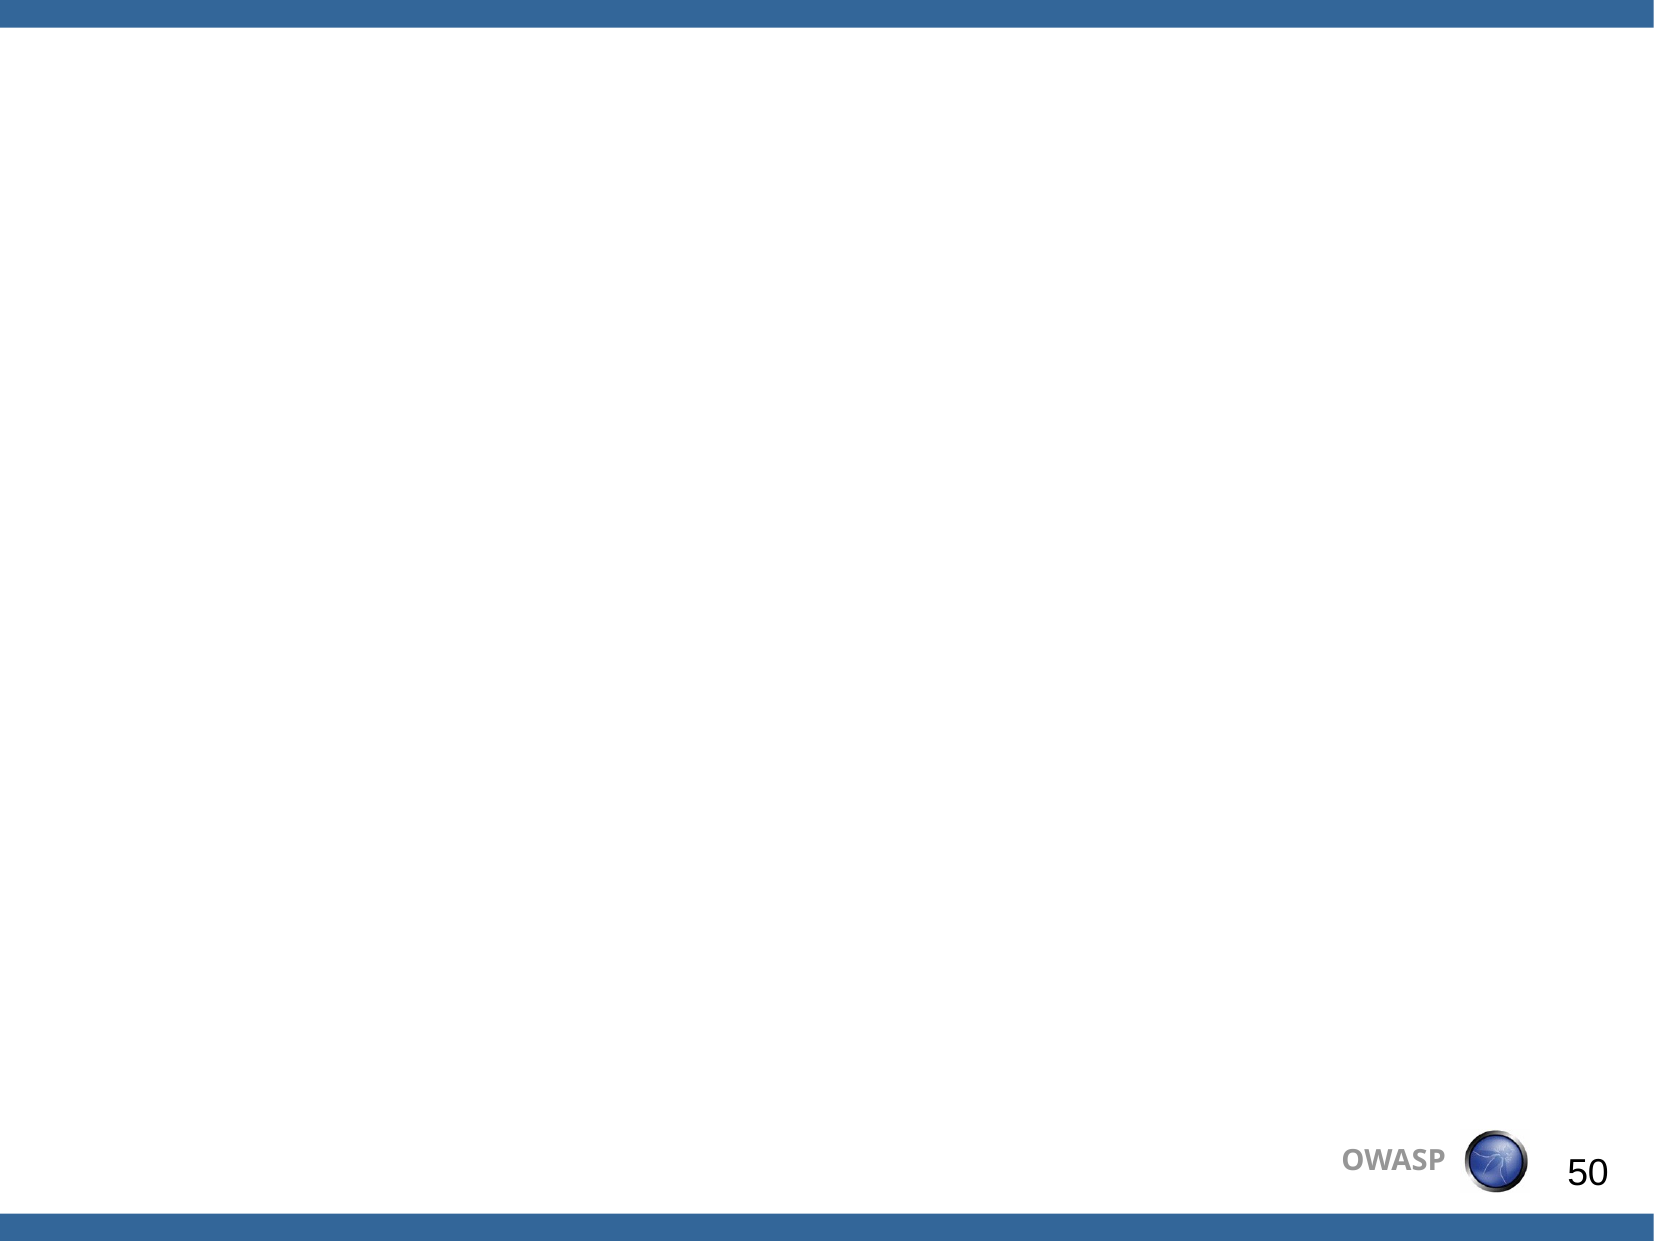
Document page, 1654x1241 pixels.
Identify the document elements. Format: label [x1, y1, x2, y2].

picture [1460, 1129, 1530, 1193]
